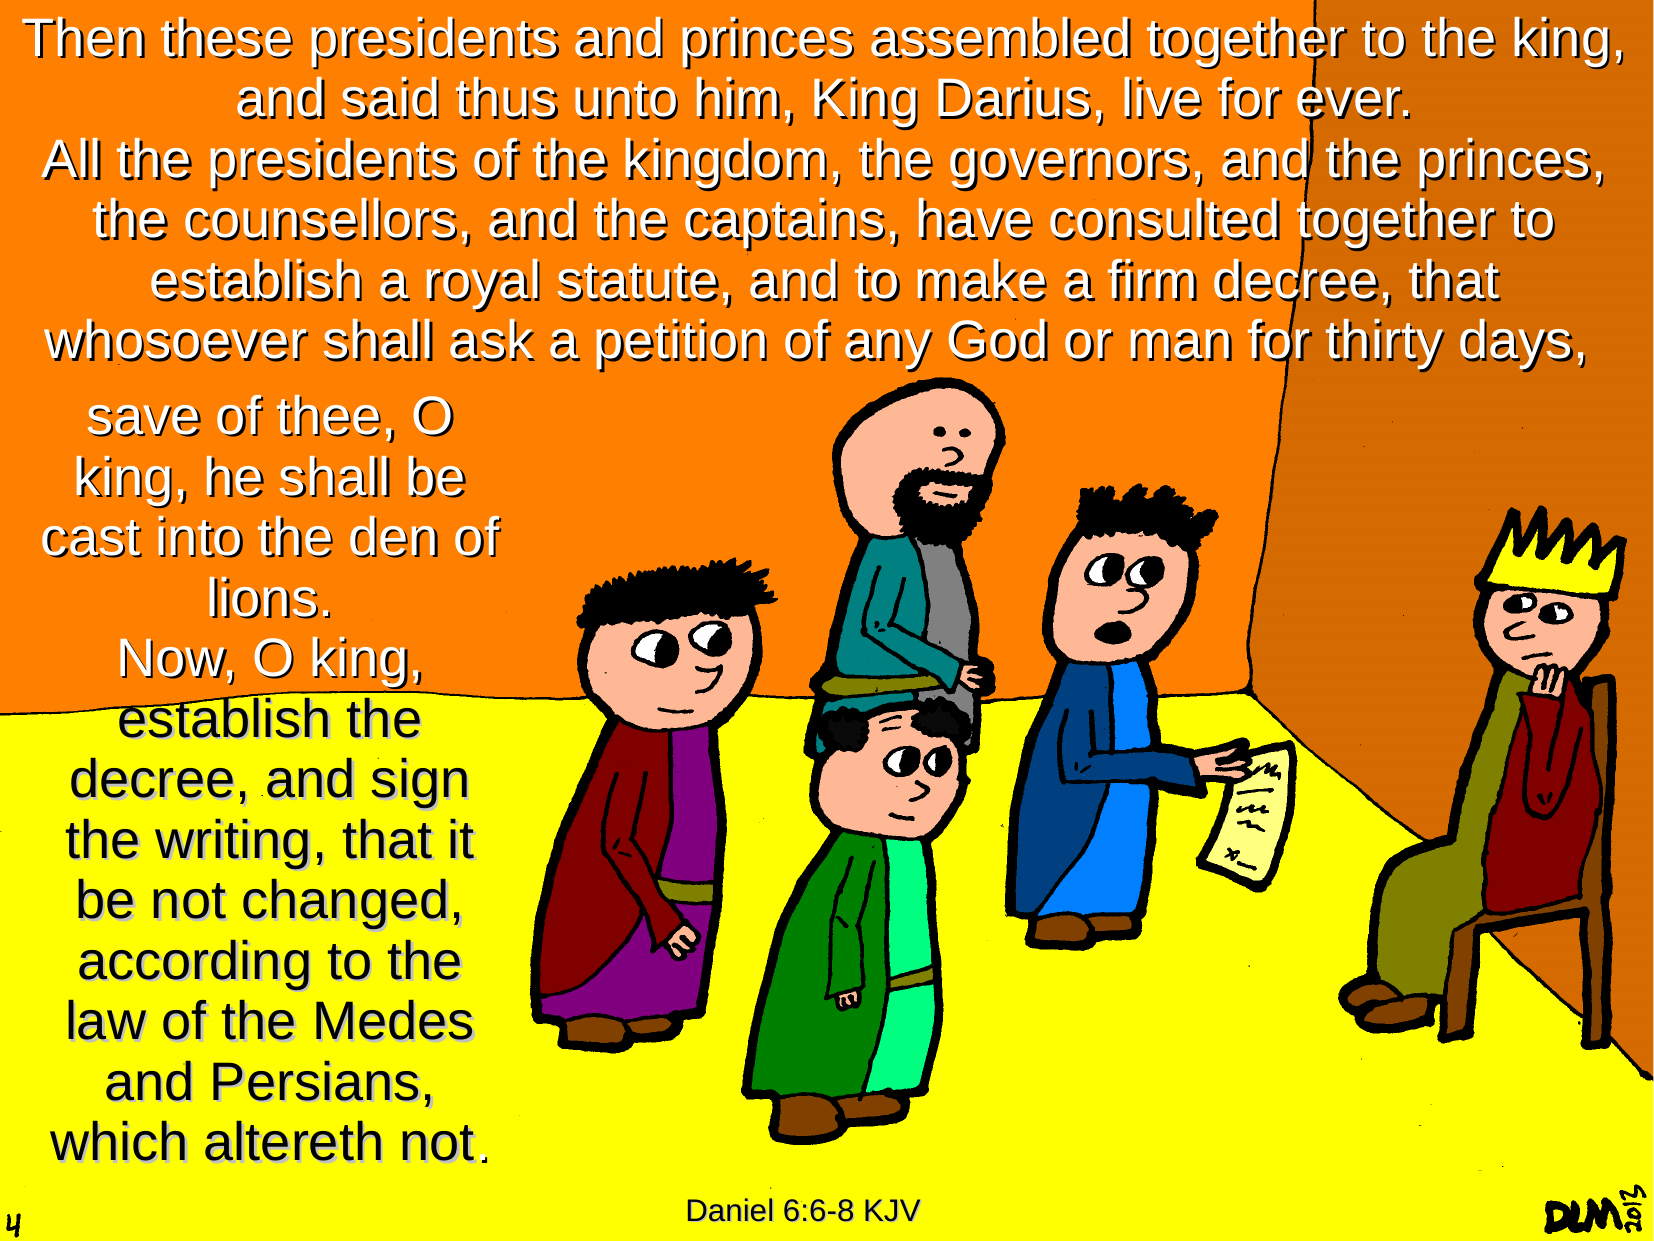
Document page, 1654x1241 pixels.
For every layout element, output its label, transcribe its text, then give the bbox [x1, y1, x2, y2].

text_box Then these presidents and princes assembled together to the king, and said thus unto him, King Darius, live for ever. All the presidents of the kingdom, the governors, and the princes, the counsellors, and the captains, have consulted together to establish a royal statute, and to make a firm decree, that whosoever shall ask a petition of any God or man for thirty days, [0, 0, 1651, 379]
text_box save of thee, O king, he shall be cast into the den of lions. Now, O king, establish the decree, and sign the writing, that it be not changed, according to the law of the Medes and Persians, which altereth not. [15, 378, 526, 1180]
text_box Daniel 6:6-8 KJV [644, 1185, 962, 1236]
picture [0, 0, 1654, 1241]
